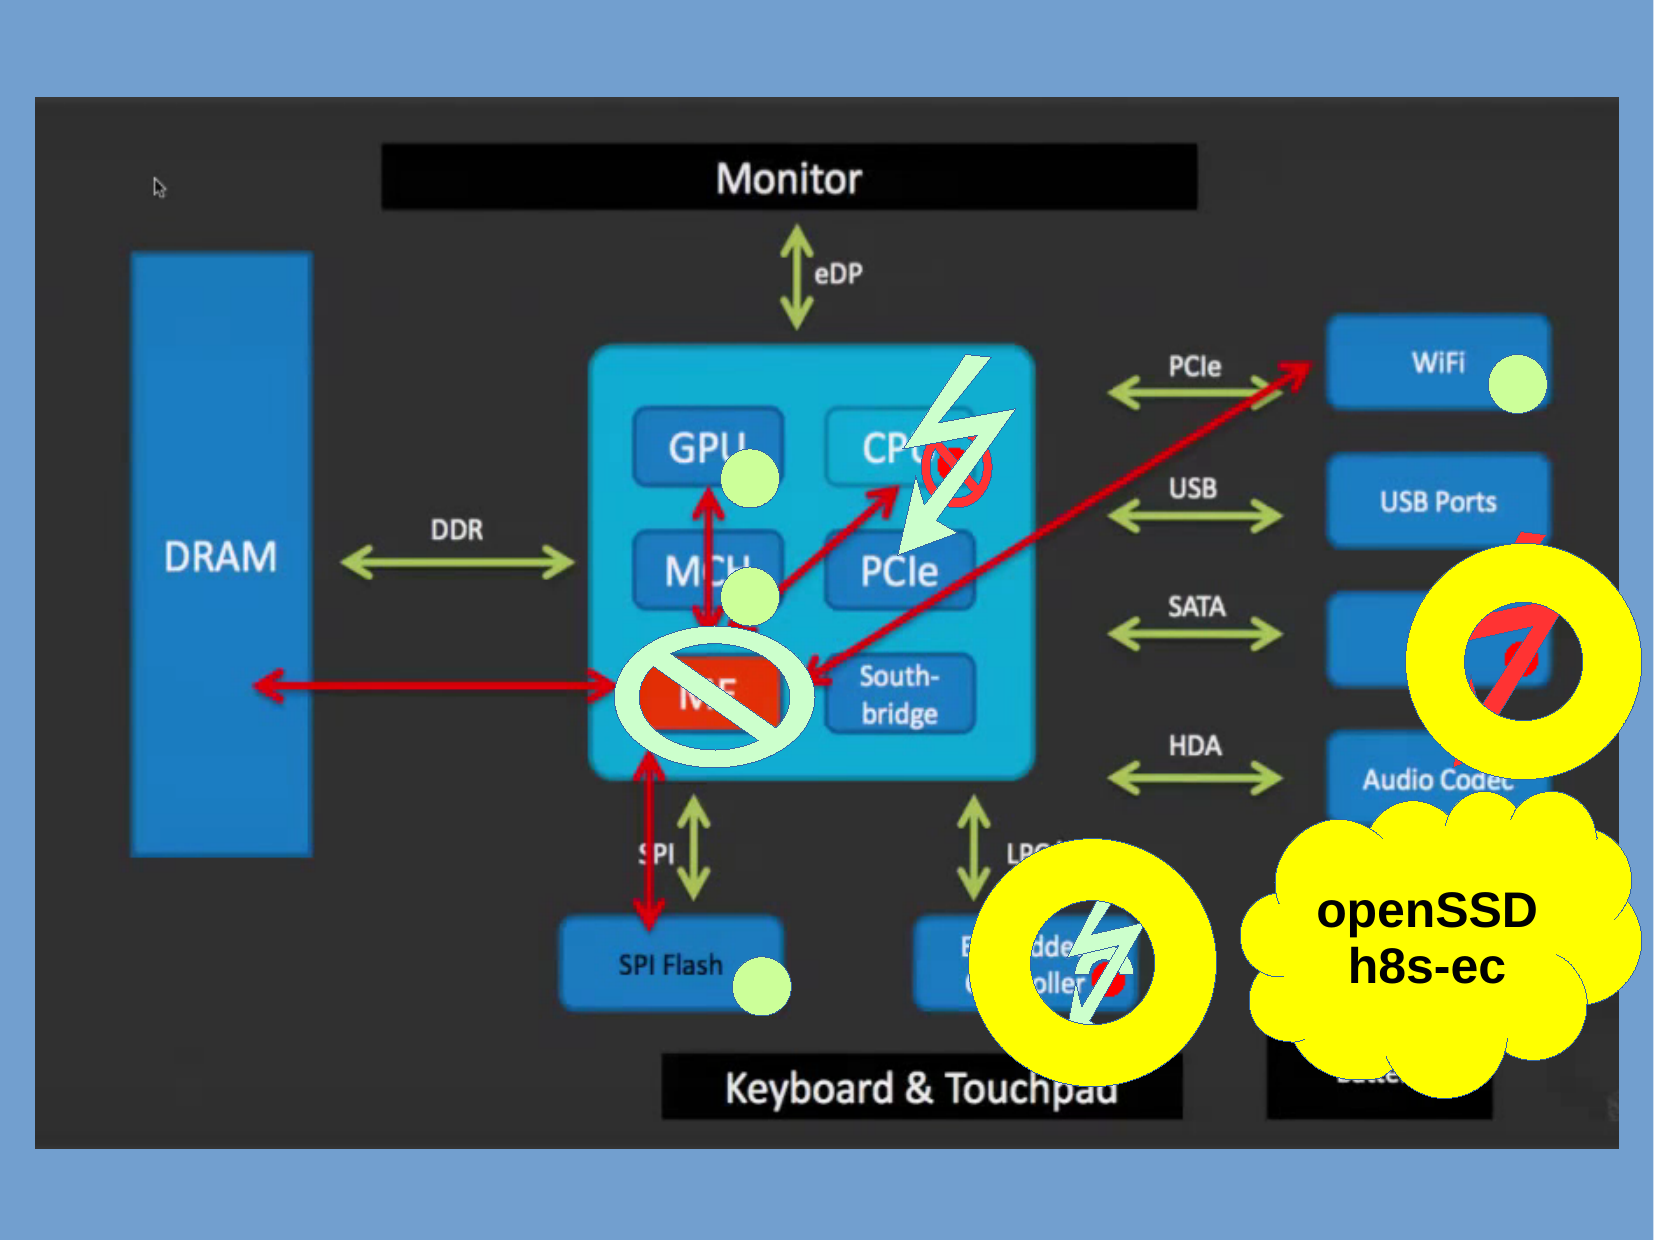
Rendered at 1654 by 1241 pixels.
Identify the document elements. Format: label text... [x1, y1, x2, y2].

text_box [1488, 354, 1548, 414]
text_box [732, 956, 792, 1016]
picture [1465, 628, 1530, 703]
picture [1495, 603, 1530, 611]
text_box [720, 448, 780, 508]
picture [1499, 616, 1582, 720]
text_box [968, 838, 1217, 1087]
text_box [1405, 531, 1642, 780]
text_box [720, 566, 780, 627]
text_box openSSD h8s-ec [1240, 791, 1642, 1099]
picture [35, 97, 1619, 1149]
text_box [614, 625, 816, 768]
text_box [897, 354, 1016, 556]
